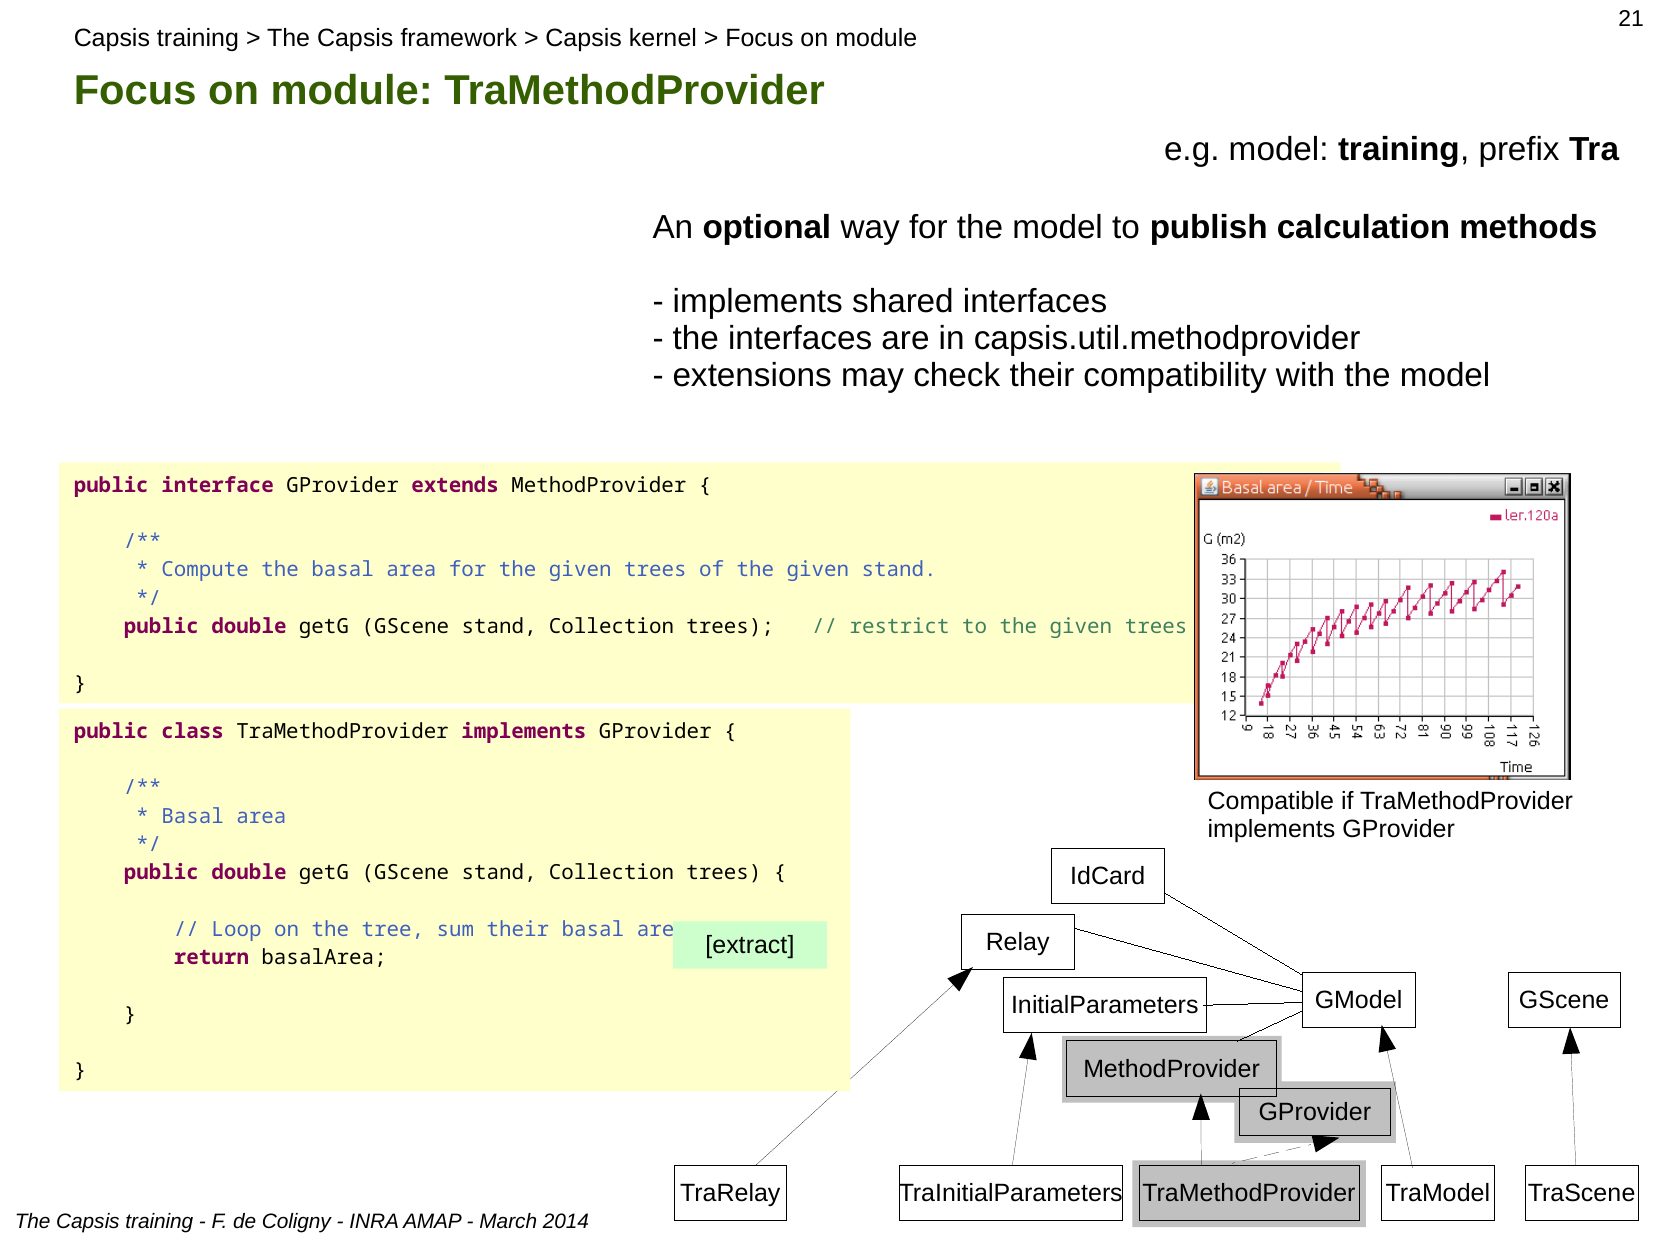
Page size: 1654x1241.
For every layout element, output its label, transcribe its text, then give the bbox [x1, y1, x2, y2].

text_box TraMethodProvider [1139, 1165, 1360, 1201]
text_box The Capsis training - F. de Coligny - INRA AMAP - March 2014 [0, 1201, 1654, 1241]
text_box [1062, 1035, 1396, 1143]
text_box IdCard [1051, 848, 1165, 904]
picture [1194, 472, 1571, 779]
text_box Capsis training > The Capsis framework > Capsis kernel > Focus on module [59, 16, 1004, 59]
text_box GScene [1508, 972, 1621, 1028]
text_box [1203, 1097, 1313, 1143]
text_box Focus on module: TraMethodProvider [59, 59, 1016, 121]
text_box [1202, 1160, 1366, 1201]
text_box e.g. model: training, prefix Tra [1034, 123, 1634, 176]
text_box Compatible if TraMethodProvider implements GProvider [1192, 779, 1607, 851]
text_box GModel [1302, 972, 1416, 1028]
text_box An optional way for the model to publish calculation methods - implements shared interfaces - the interfaces are in capsis.util.methodprovider - extensions may check their compatibility with the model [637, 200, 1640, 441]
text_box public interface GProvider extends MethodProvider { /** * Compute the basal area for the given trees of the given stand. */ public double getG (GScene stand, Collection trees); // restrict to the given trees if any } [59, 462, 1341, 674]
text_box MethodProvider [1066, 1040, 1277, 1097]
text_box TraModel [1381, 1165, 1495, 1201]
text_box Relay [961, 914, 1075, 970]
text_box InitialParameters [1003, 977, 1207, 1033]
text_box TraInitialParameters [899, 1165, 1123, 1201]
text_box GProvider [1239, 1088, 1391, 1136]
text_box [1132, 1160, 1201, 1201]
text_box public class TraMethodProvider implements GProvider { /** * Basal area */ public double getG (GScene stand, Collection trees) { // Loop on the tree, sum their basal areas return basalArea; } } [59, 708, 851, 1043]
text_box [extract] [673, 921, 827, 969]
text_box TraRelay [674, 1165, 787, 1201]
text_box TraScene [1525, 1165, 1639, 1201]
